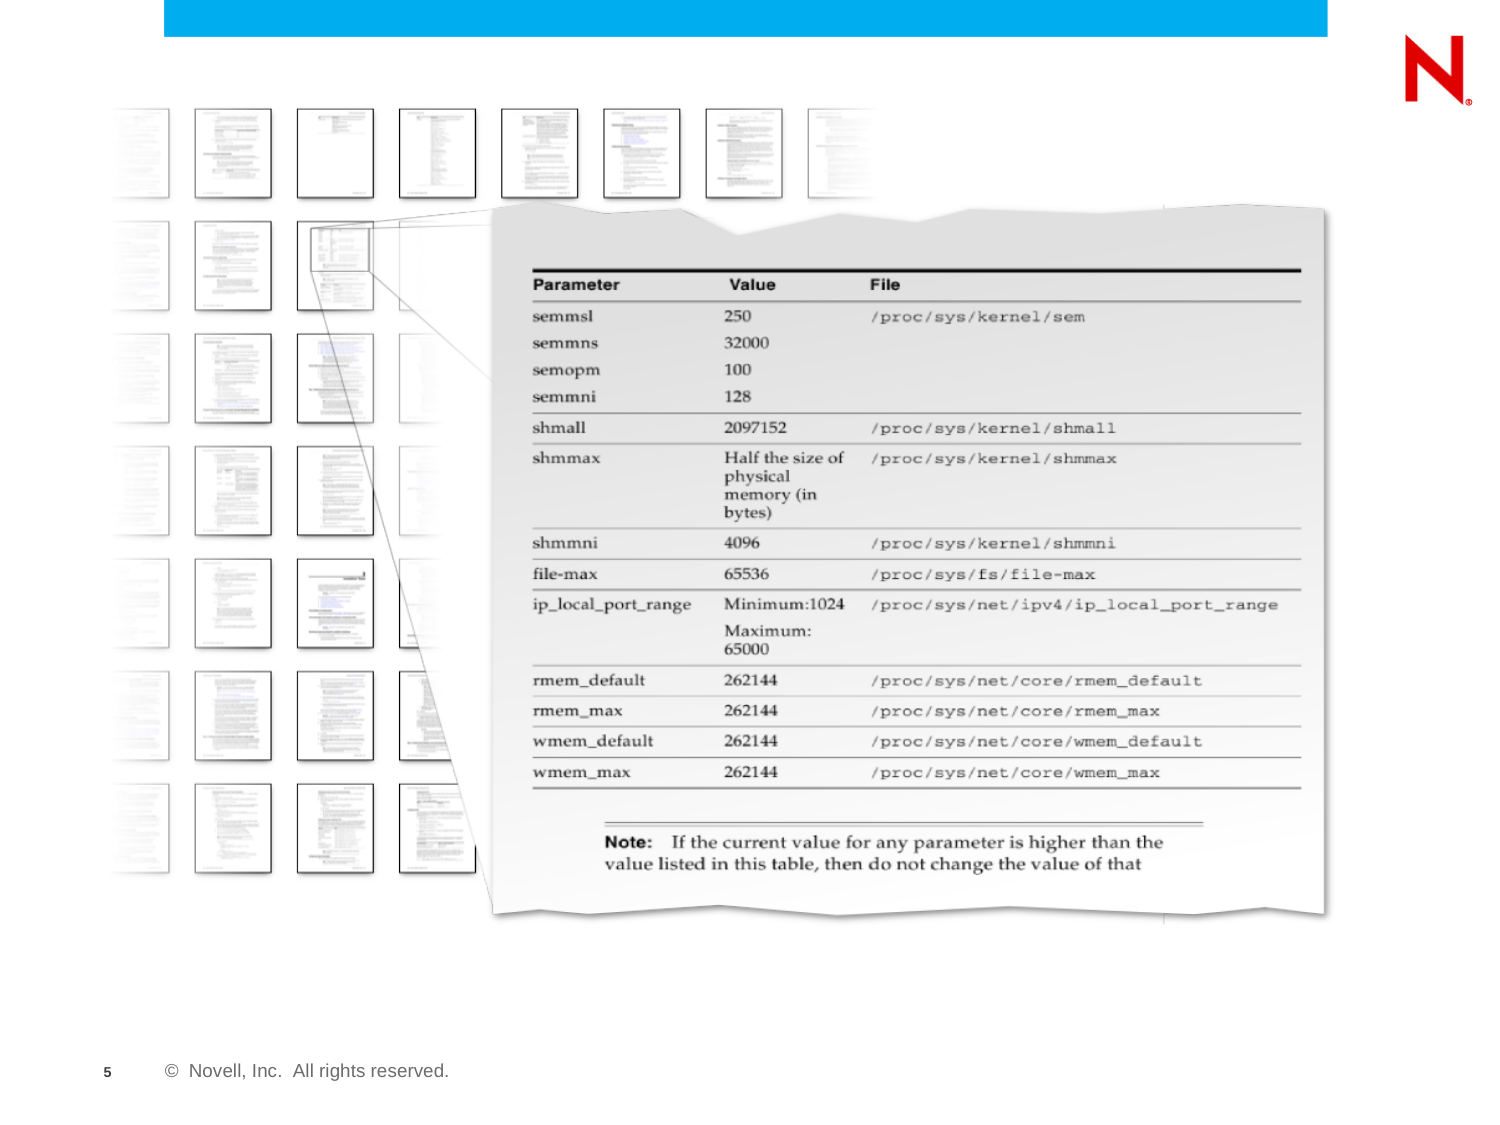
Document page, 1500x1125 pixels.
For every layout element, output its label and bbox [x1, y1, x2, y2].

picture [75, 74, 1351, 938]
picture [1403, 32, 1473, 107]
